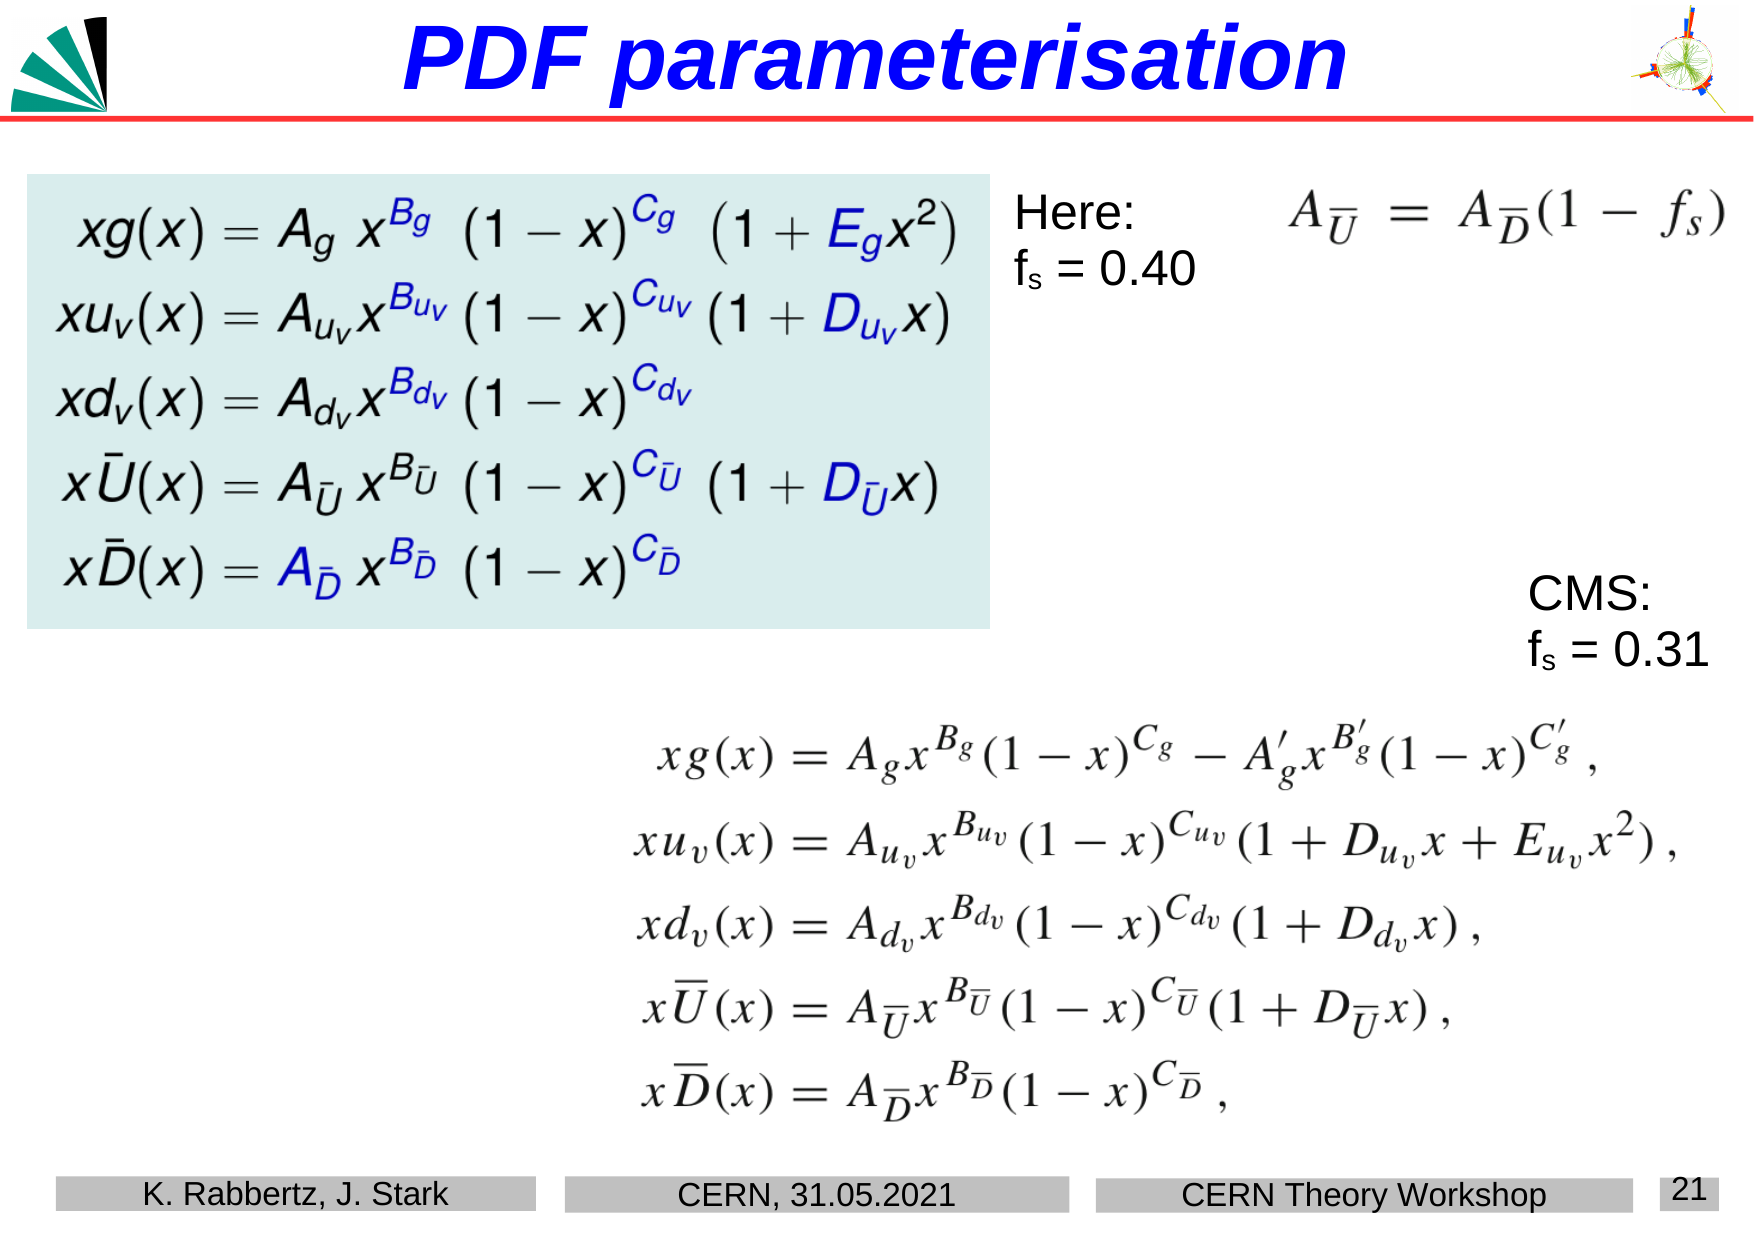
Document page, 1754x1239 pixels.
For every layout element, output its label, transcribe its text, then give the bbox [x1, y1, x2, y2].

picture [11, 17, 107, 113]
picture [27, 174, 990, 629]
title PDF parameterisation [124, 0, 1630, 116]
text_box CMS: fs = 0.31 [1515, 559, 1723, 683]
picture [1280, 181, 1732, 246]
picture [609, 689, 1720, 1149]
text_box Here: fs = 0.40 [1002, 178, 1209, 302]
picture [1631, 5, 1739, 113]
